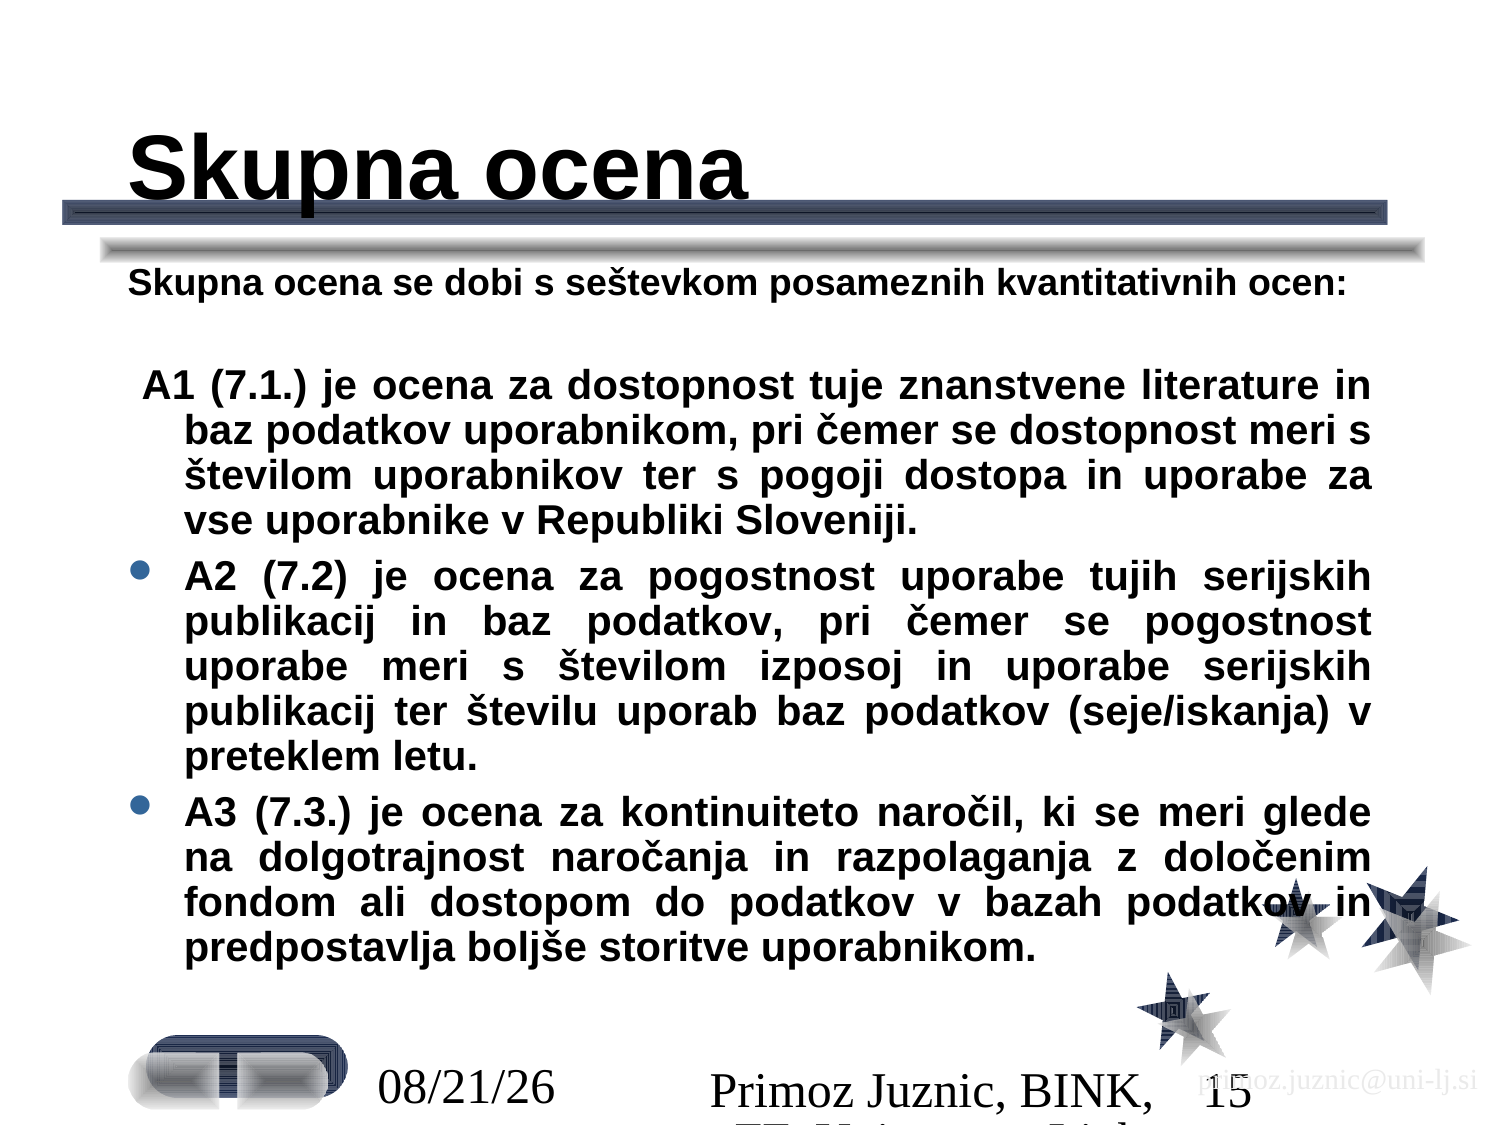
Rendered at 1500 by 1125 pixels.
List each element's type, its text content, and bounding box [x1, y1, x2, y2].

list Skupna ocena se dobi s seštevkom posameznih kvantitativnih ocen: A1 (7.1.) je ocena za dostopnost tuje znanstvene literature in baz podatkov uporabnikom, pri čemer se dostopnost meri s številom uporabnikov ter s pogoji dostopa in uporabe za vse uporabnike v Republiki Sloveniji. A2 (7.2) je ocena za pogostnost uporabe tujih serijskih publikacij in baz podatkov, pri čemer se pogostnost uporabe meri s številom izposoj in uporabe serijskih publikacij ter številu uporab baz podatkov (seje/iskanja) v preteklem letu. A3 (7.3.) je ocena za kontinuiteto naročil, ki se meri glede na dolgotrajnost naročanja in razpolaganja z določenim fondom ali dostopom do podatkov v bazah podatkov in predpostavlja boljše storitve uporabnikom. [112, 255, 1388, 988]
title Skupna ocena [112, 37, 1388, 225]
